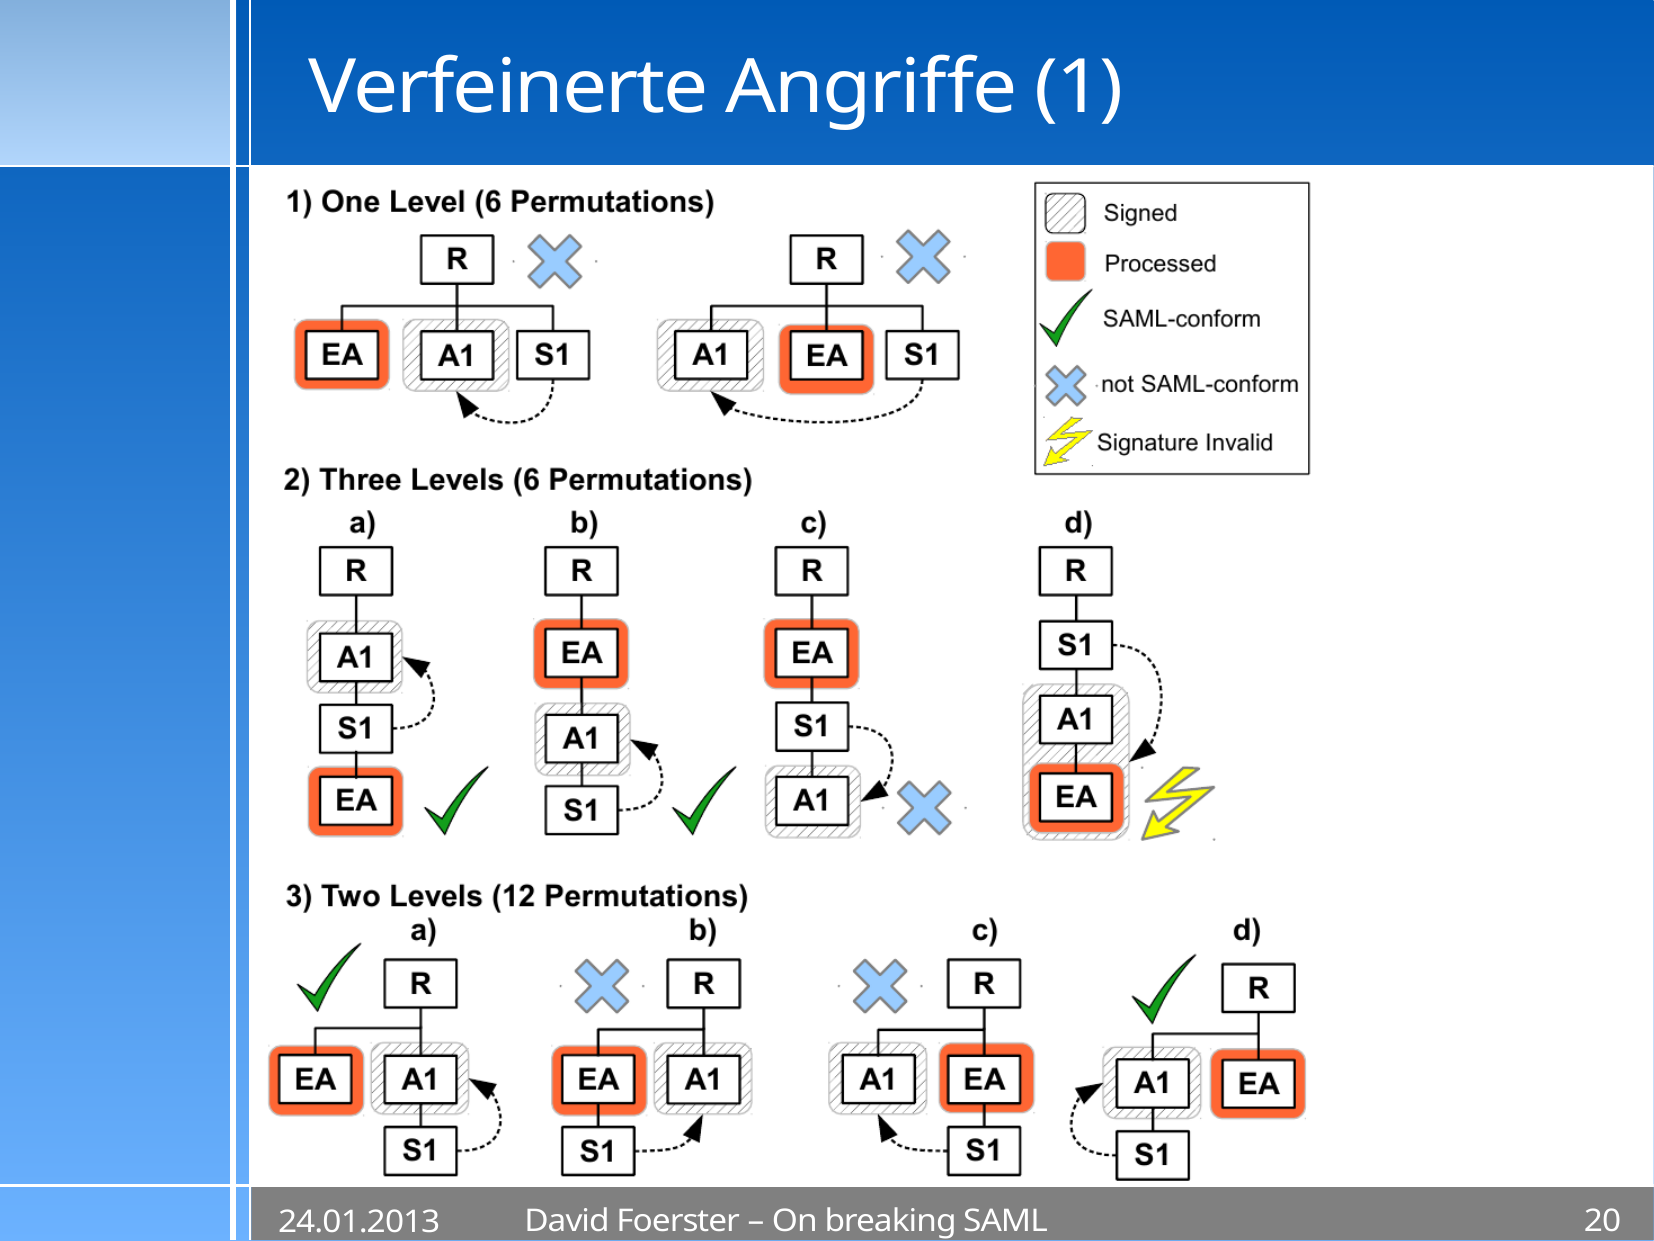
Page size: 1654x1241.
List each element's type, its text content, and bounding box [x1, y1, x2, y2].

picture [265, 177, 1315, 1182]
title Verfeinerte Angriffe (1) [273, 0, 1499, 187]
